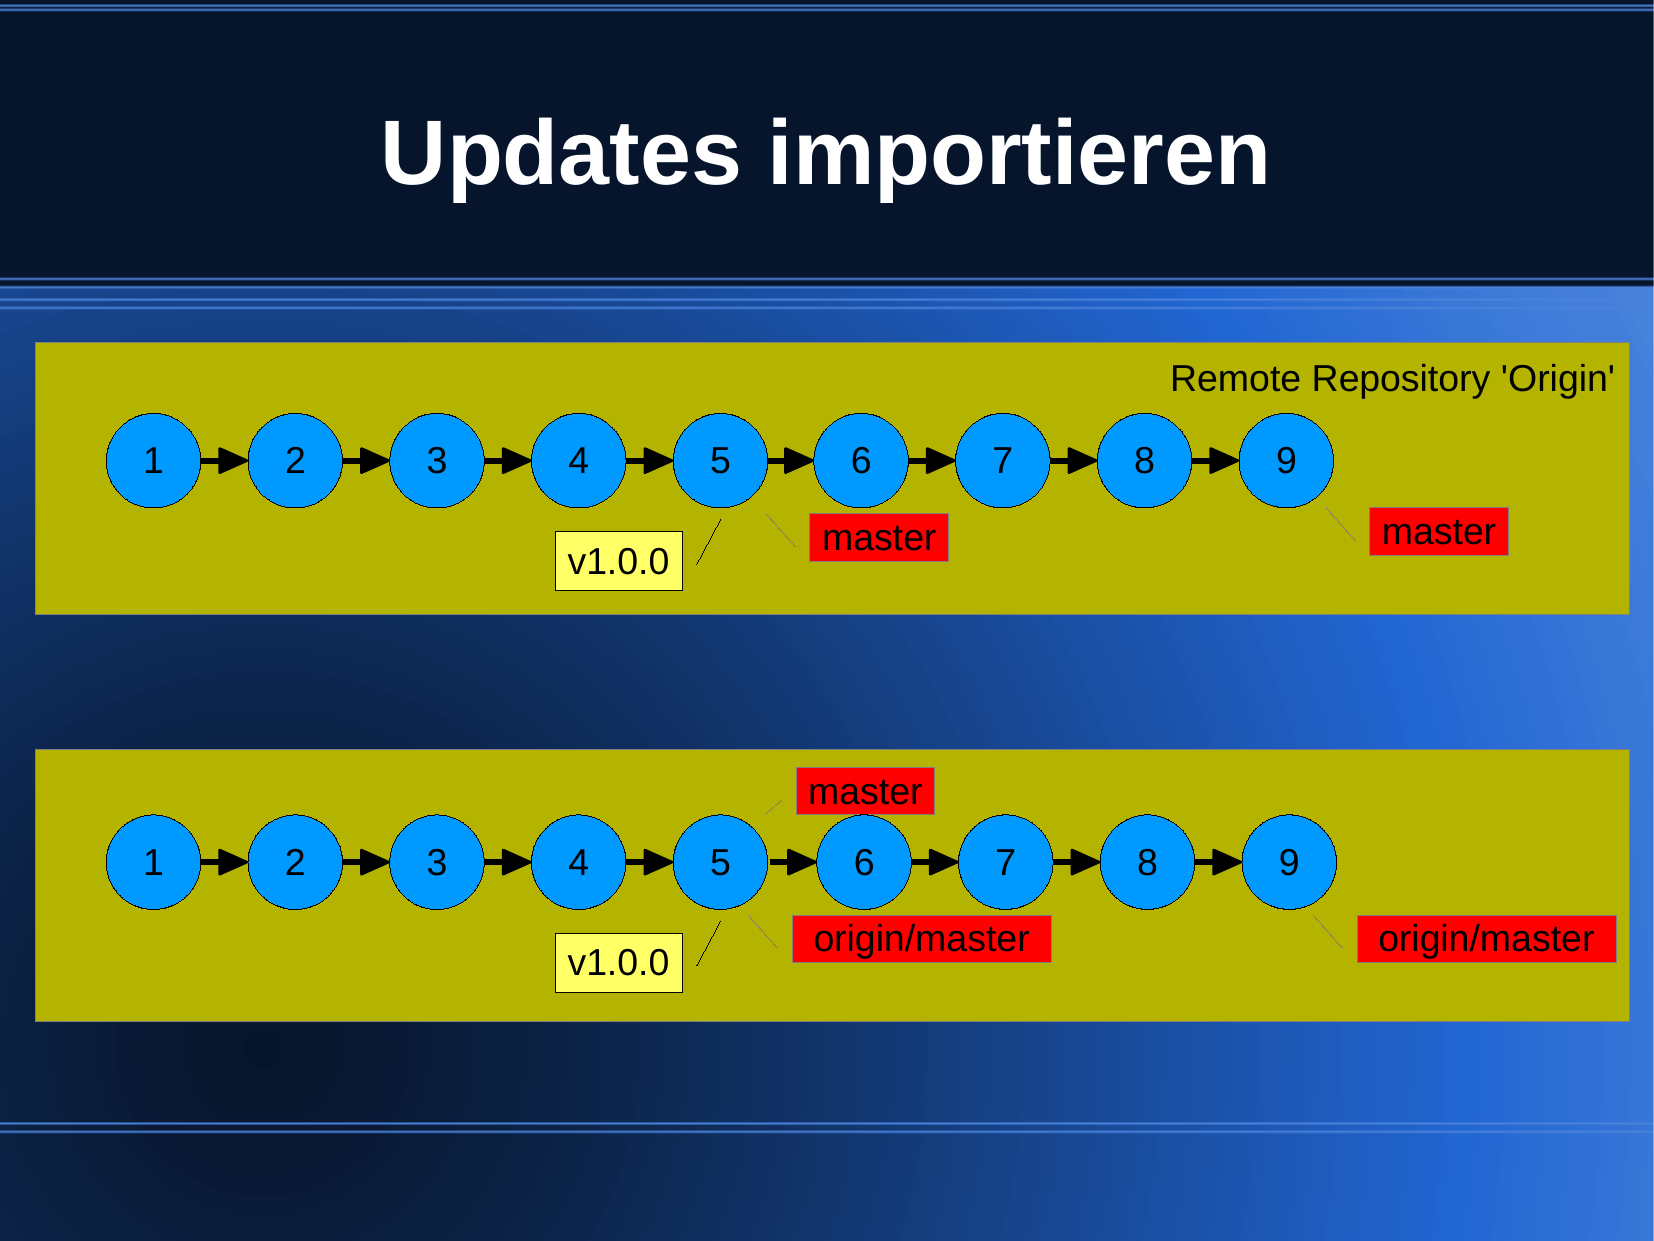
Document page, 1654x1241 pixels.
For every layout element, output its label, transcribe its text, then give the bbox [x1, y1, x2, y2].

text_box 7 [958, 814, 1053, 910]
text_box 7 [955, 413, 1051, 508]
text_box 3 [389, 814, 485, 910]
text_box master [810, 514, 949, 561]
text_box 4 [531, 413, 626, 508]
text_box 6 [816, 814, 912, 910]
text_box 4 [531, 814, 626, 910]
text_box 5 [673, 413, 768, 508]
text_box v1.0.0 [555, 933, 682, 992]
text_box master [796, 768, 935, 815]
text_box v1.0.0 [555, 531, 682, 591]
text_box origin/master [1357, 915, 1616, 963]
text_box 6 [813, 413, 909, 508]
text_box 1 [106, 413, 201, 508]
text_box Remote Repository 'Origin' [35, 342, 1630, 615]
picture [0, 0, 1654, 1241]
text_box 1 [106, 814, 201, 910]
text_box 5 [673, 814, 768, 910]
text_box 8 [1100, 814, 1195, 910]
text_box origin/master [792, 915, 1051, 963]
title Updates importieren [82, 49, 1571, 257]
text_box master [1370, 508, 1509, 555]
text_box 2 [248, 413, 343, 508]
text_box 9 [1239, 413, 1334, 508]
text_box [35, 749, 1630, 1022]
text_box 9 [1242, 814, 1337, 910]
text_box 8 [1097, 413, 1192, 508]
text_box 2 [248, 814, 343, 910]
text_box 3 [389, 413, 485, 508]
